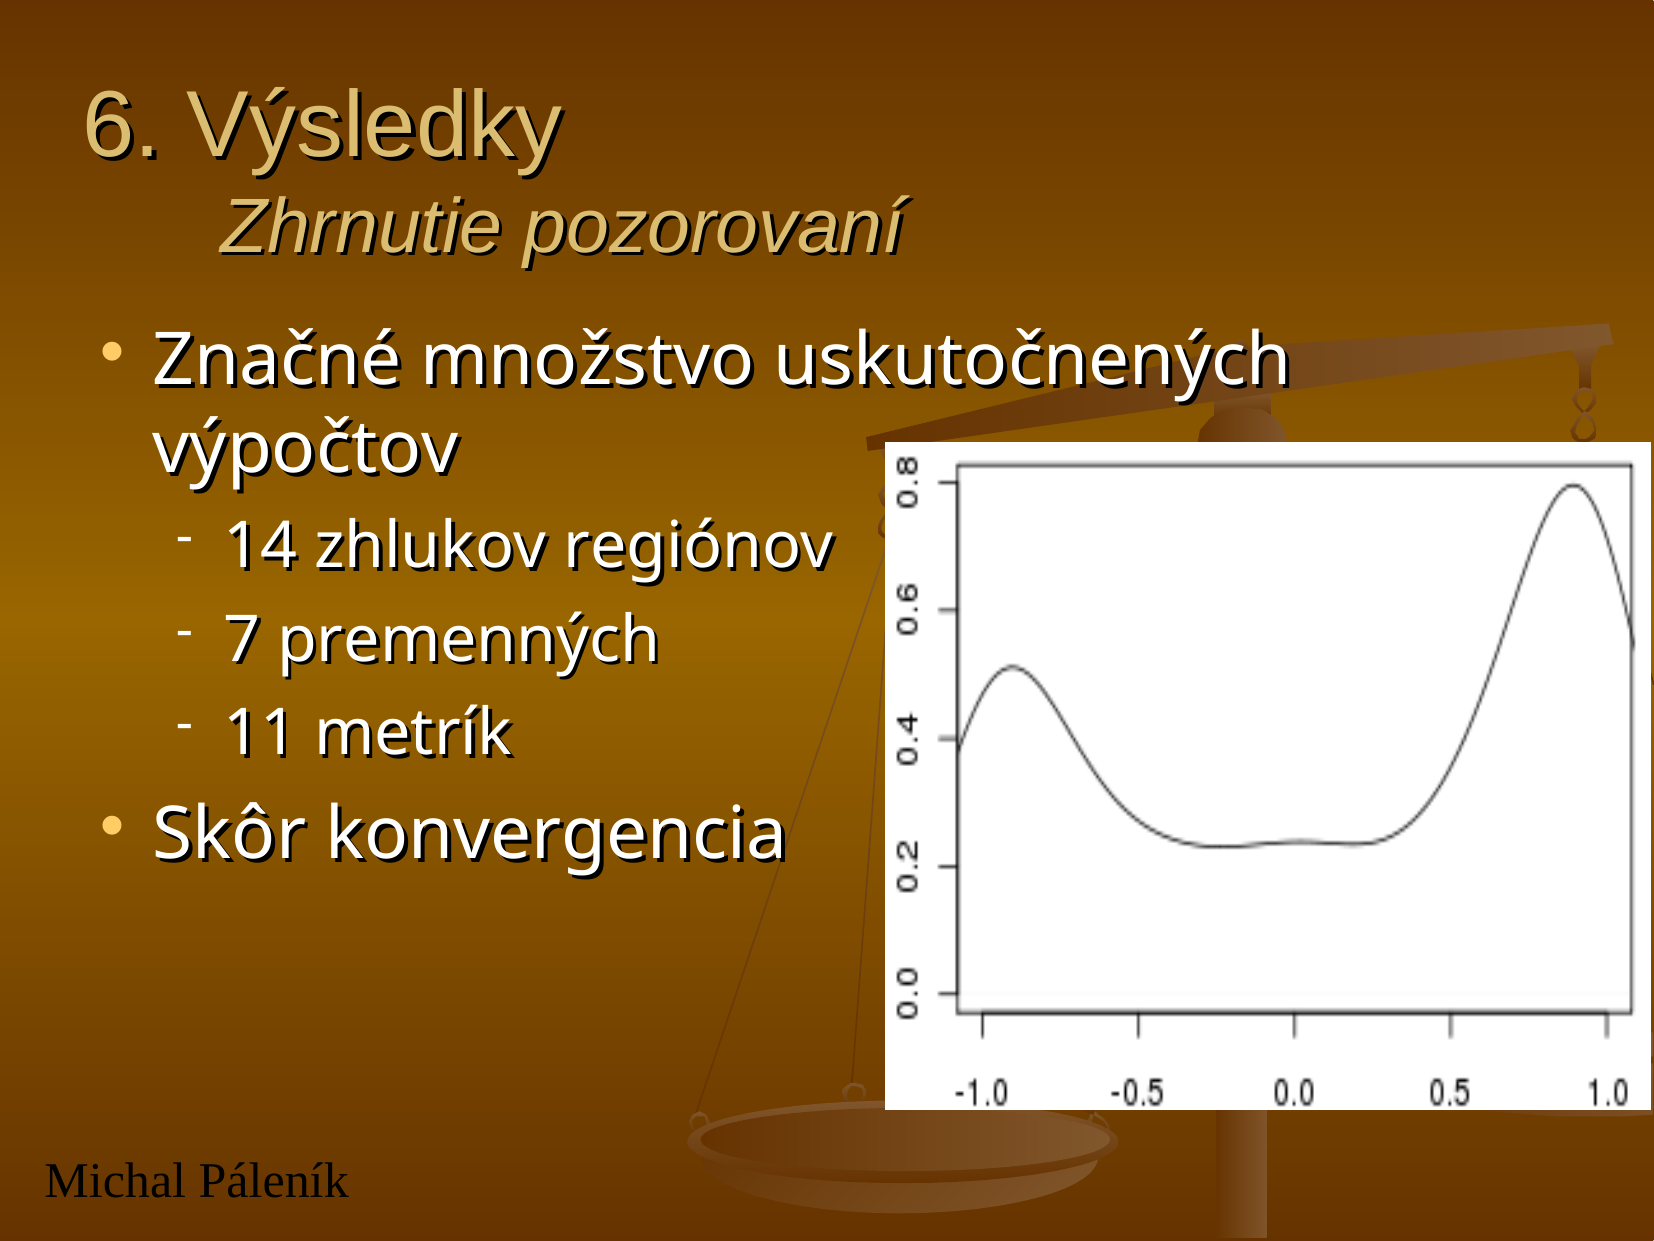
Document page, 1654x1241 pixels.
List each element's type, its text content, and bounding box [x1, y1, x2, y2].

list Značné množstvo uskutočnených výpočtov 14 zhlukov regiónov 7 premenných 11 metrík Skôr konvergencia [82, 289, 1572, 1095]
picture [885, 442, 1651, 1110]
title 6. Výsledky Zhrnutie pozorovaní [82, 39, 1572, 268]
